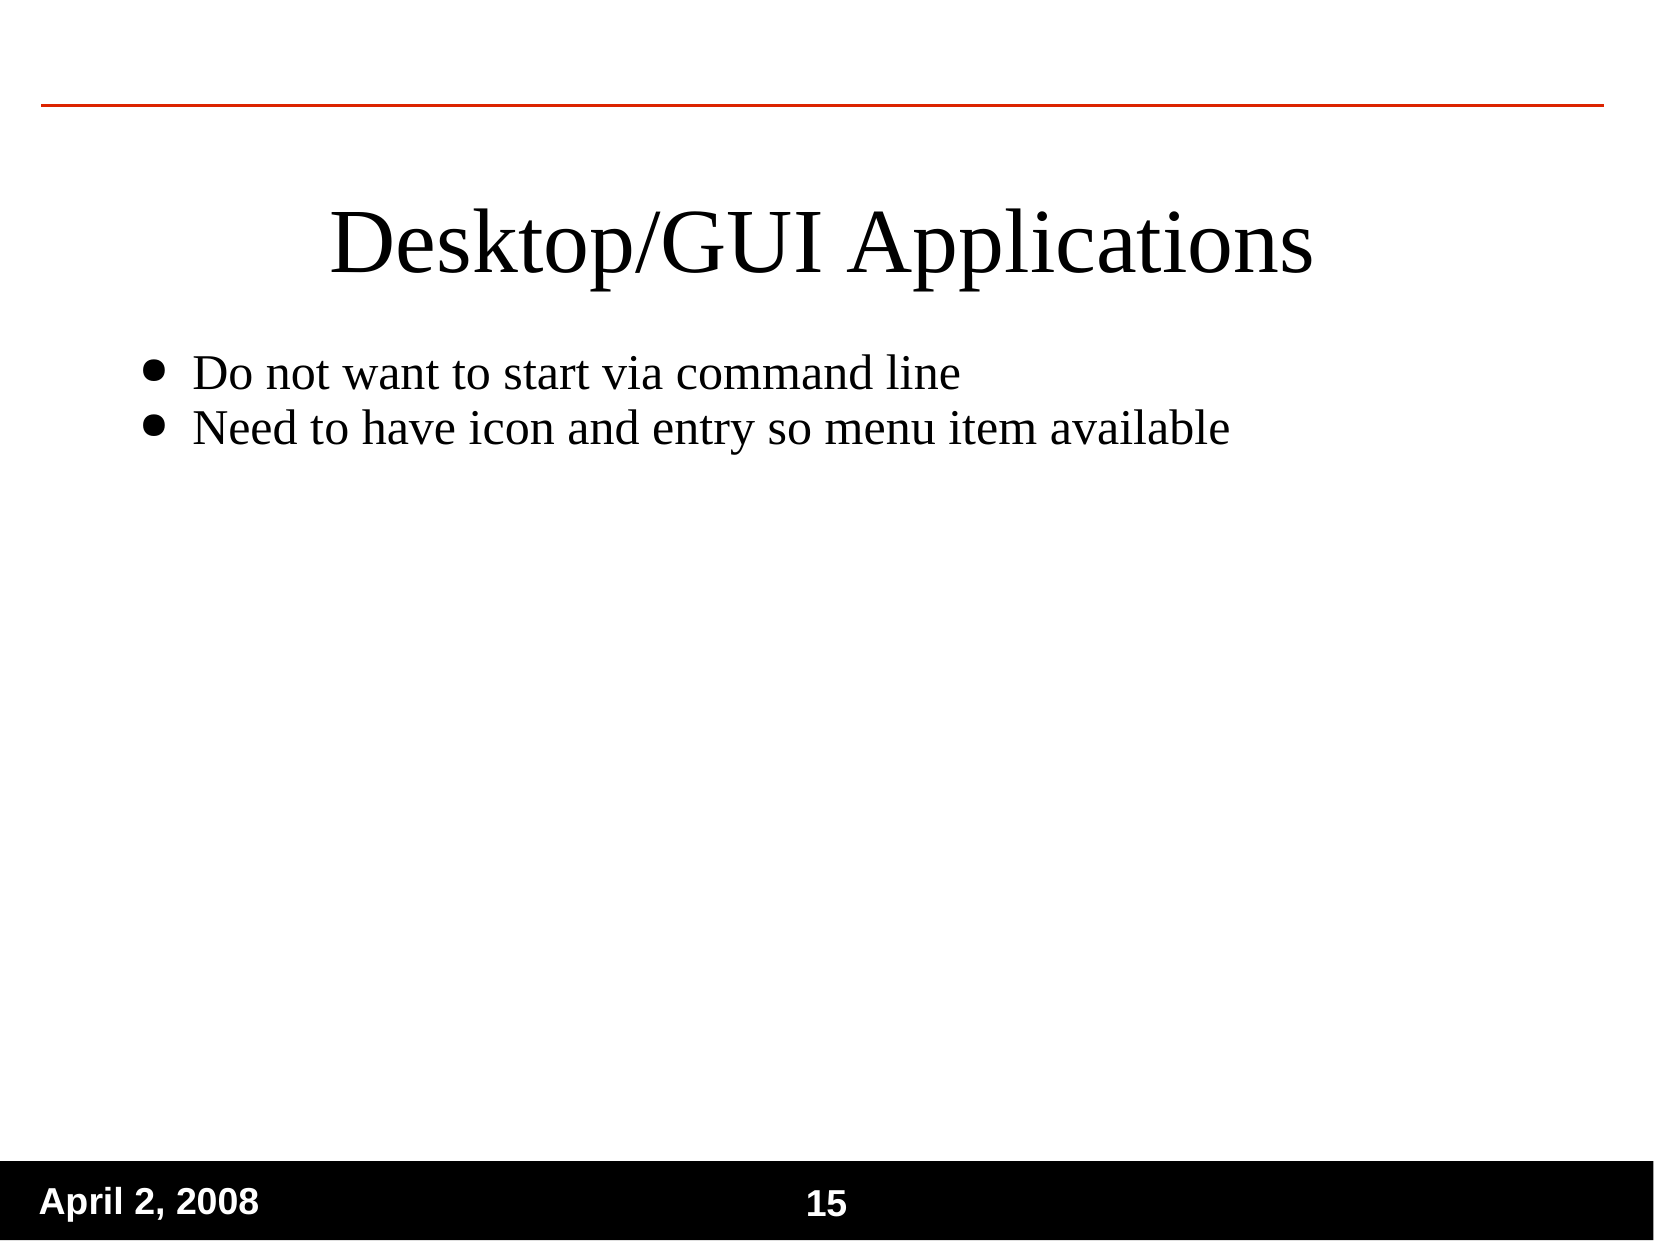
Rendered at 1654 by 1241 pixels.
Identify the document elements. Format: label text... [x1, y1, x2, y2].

list Do not want to start via command line Need to have icon and entry so menu item available [121, 344, 1534, 1127]
title Desktop/GUI Applications [117, 137, 1530, 346]
